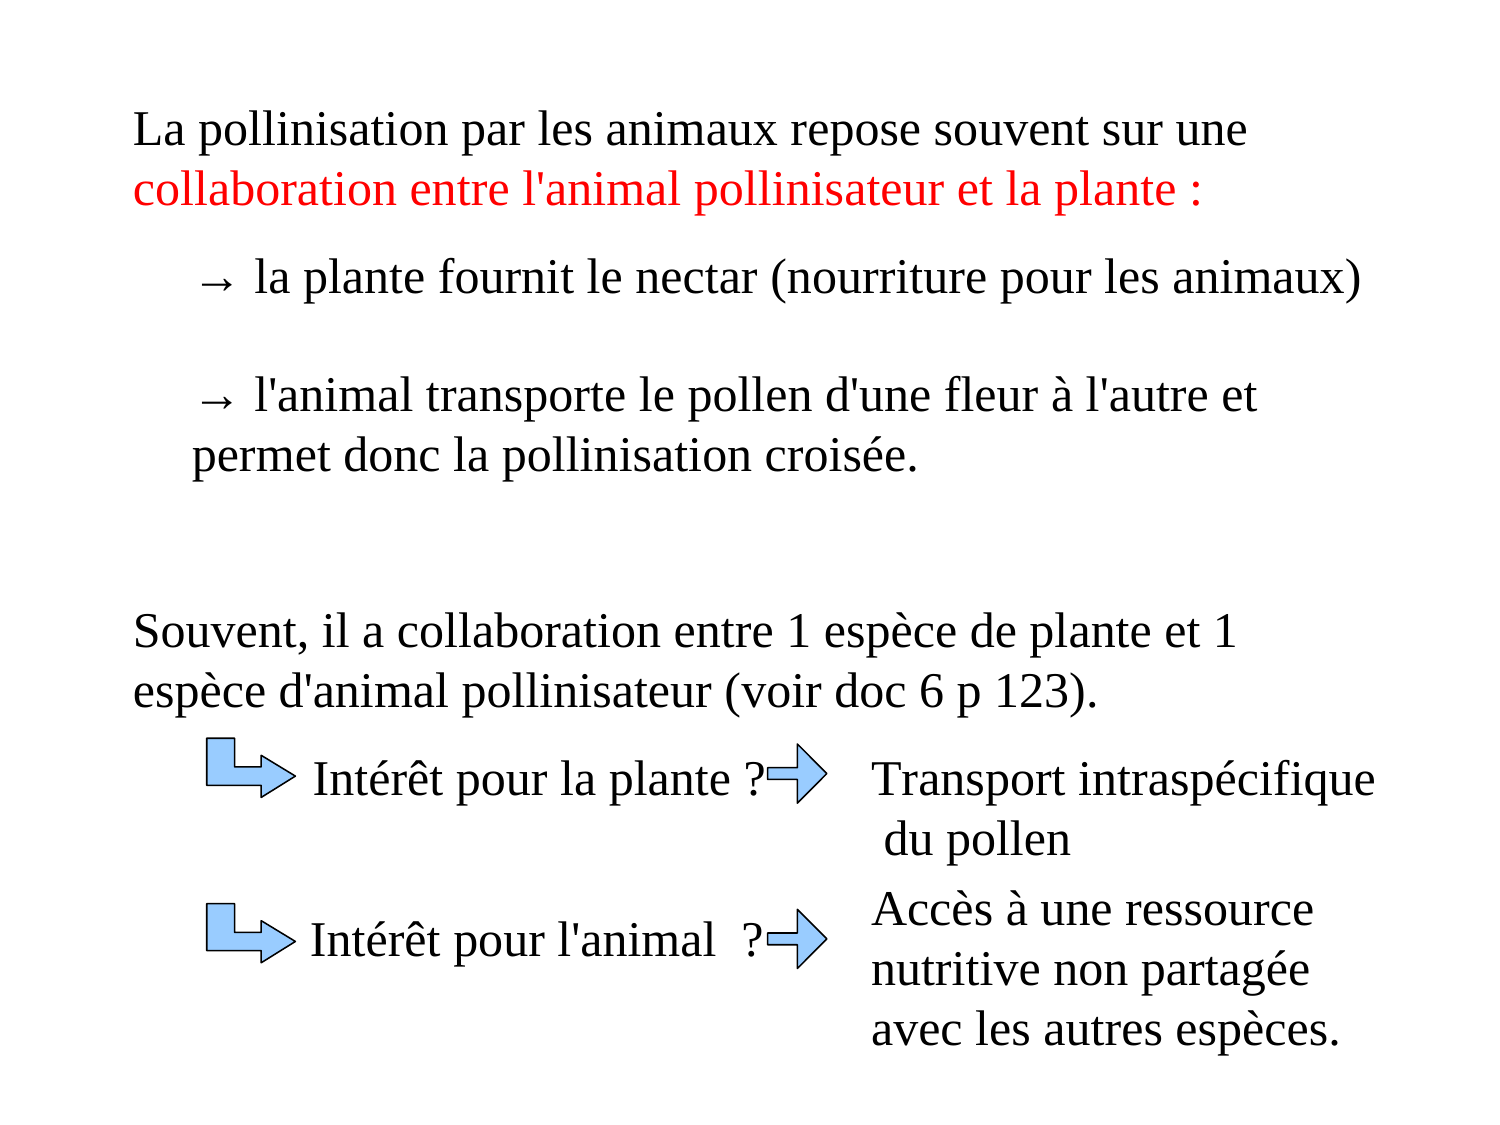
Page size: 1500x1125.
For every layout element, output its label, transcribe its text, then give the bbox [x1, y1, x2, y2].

text_box [767, 743, 827, 804]
text_box Accès à une ressource nutritive non partagée avec les autres espèces. [856, 868, 1418, 1063]
text_box → la plante fournit le nectar (nourriture pour les animaux) [177, 236, 1388, 311]
text_box [767, 909, 827, 969]
text_box Transport intraspécifique du pollen [856, 738, 1418, 868]
text_box Intérêt pour la plante ? [297, 738, 827, 814]
text_box → l'animal transporte le pollen d'une fleur à l'autre et permet donc la pollinisation croisée. [177, 354, 1388, 490]
text_box [206, 738, 296, 798]
text_box Souvent, il a collaboration entre 1 espèce de plante et 1 espèce d'animal pollinisateur (voir doc 6 p 123). [118, 590, 1389, 726]
text_box La pollinisation par les animaux repose souvent sur une collaboration entre l'animal pollinisateur et la plante : [118, 88, 1359, 224]
text_box [206, 903, 295, 963]
text_box Intérêt pour l'animal ? [295, 899, 825, 975]
